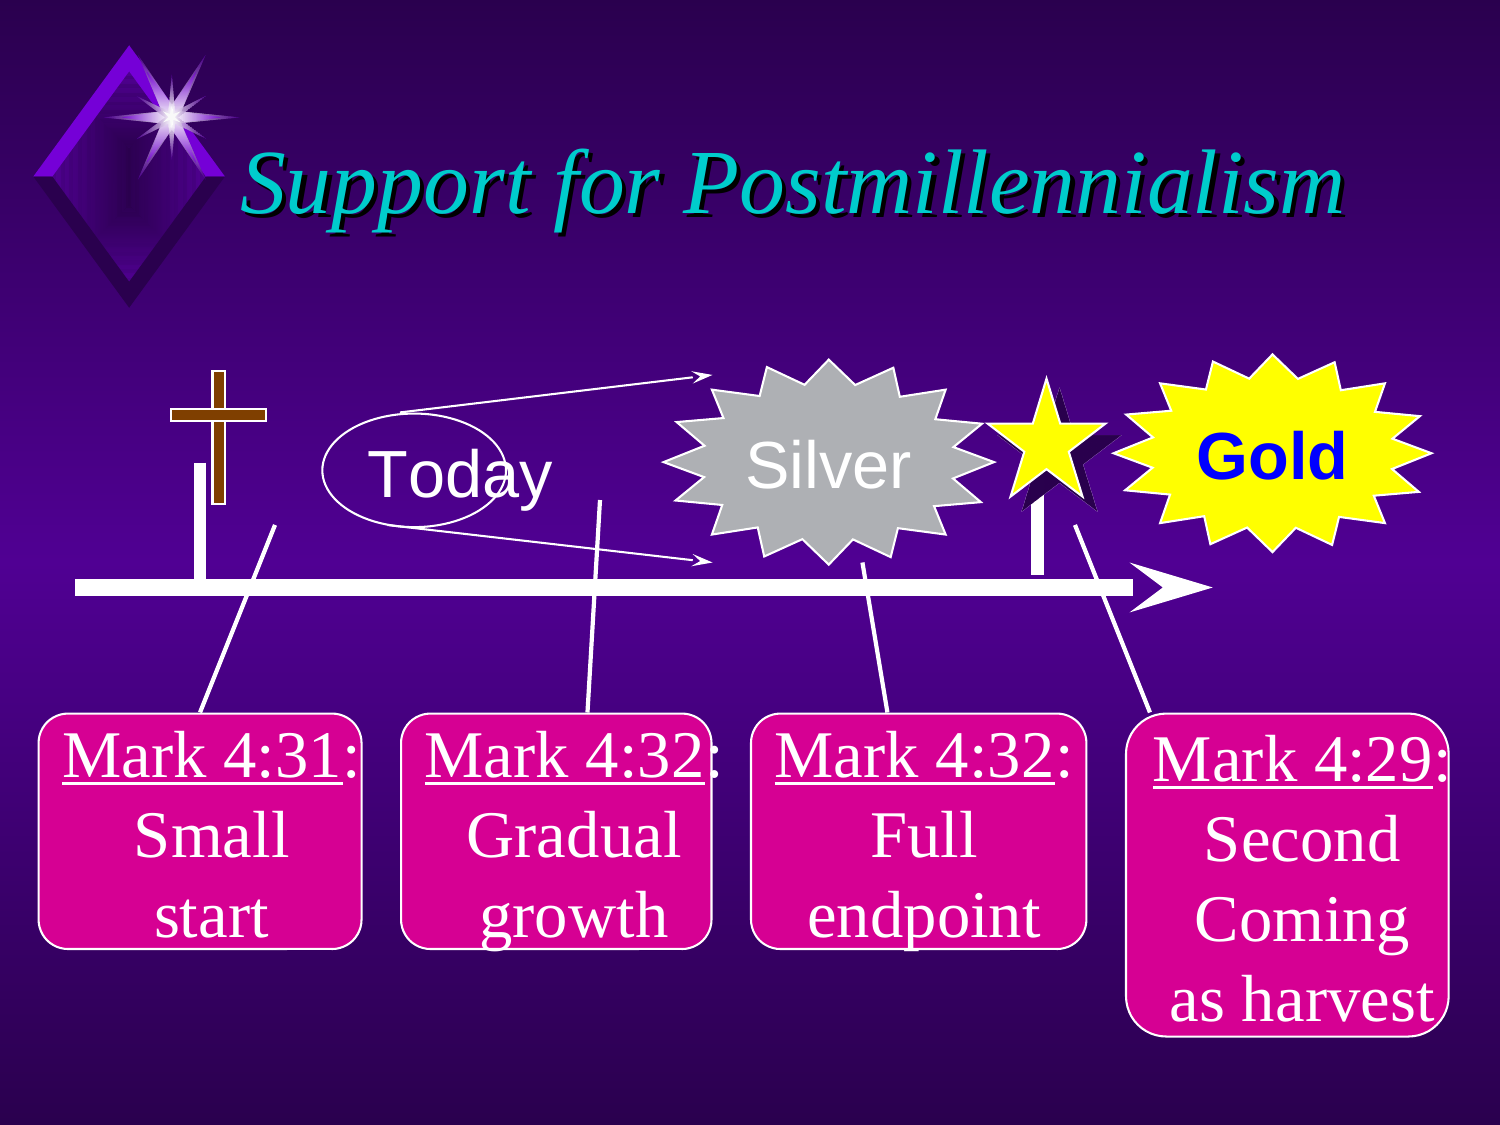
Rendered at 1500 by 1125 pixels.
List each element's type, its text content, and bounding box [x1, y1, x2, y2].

text_box Mark 4:32: Full endpoint [751, 713, 1087, 950]
text_box Gold [1113, 354, 1432, 553]
text_box Today [322, 413, 506, 527]
text_box [171, 371, 267, 504]
text_box Mark 4:31: Small start [38, 713, 362, 950]
title Support for Postmillennialism [224, 78, 1388, 288]
text_box Silver [663, 359, 995, 565]
text_box Mark 4:29: Second Coming as harvest [1126, 713, 1449, 1037]
text_box Today [491, 480, 505, 493]
text_box Mark 4:32: Gradual growth [401, 713, 712, 950]
text_box [987, 378, 1106, 497]
